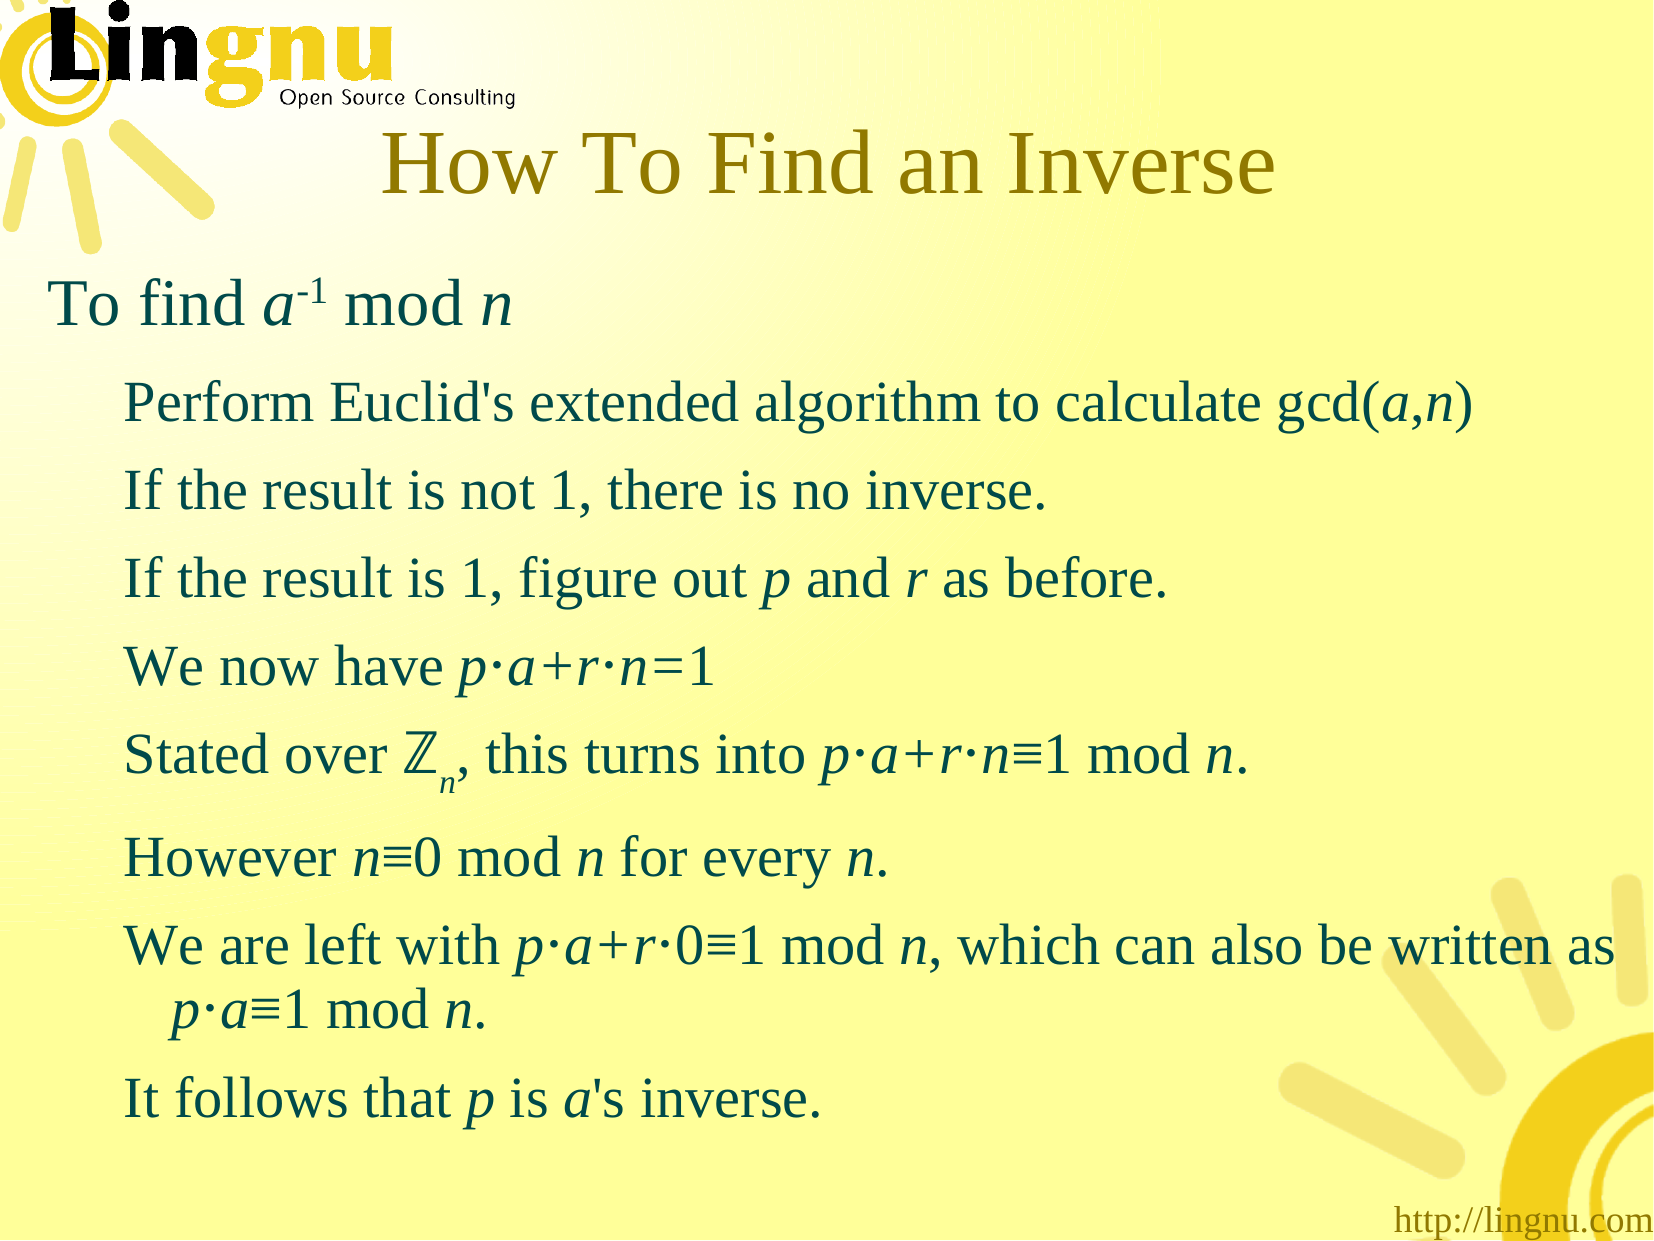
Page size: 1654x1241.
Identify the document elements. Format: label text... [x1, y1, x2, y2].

title How To Find an Inverse [123, 58, 1536, 265]
list To find a-1 mod n Perform Euclid's extended algorithm to calculate gcd(a,n) If the result is not 1, there is no inverse. If the result is 1, figure out p and r as before. We now have p⋅a+r⋅n=1 Stated over ℤn, this turns into p⋅a+r⋅n≡1 mod n. However n≡0 mod n for every n. We are left with p⋅a+r⋅0≡1 mod n, which can also be written as p⋅a≡1 mod n. It follows that p is a's inverse. [29, 265, 1625, 1130]
picture [0, 0, 516, 256]
picture [1256, 871, 1654, 1241]
